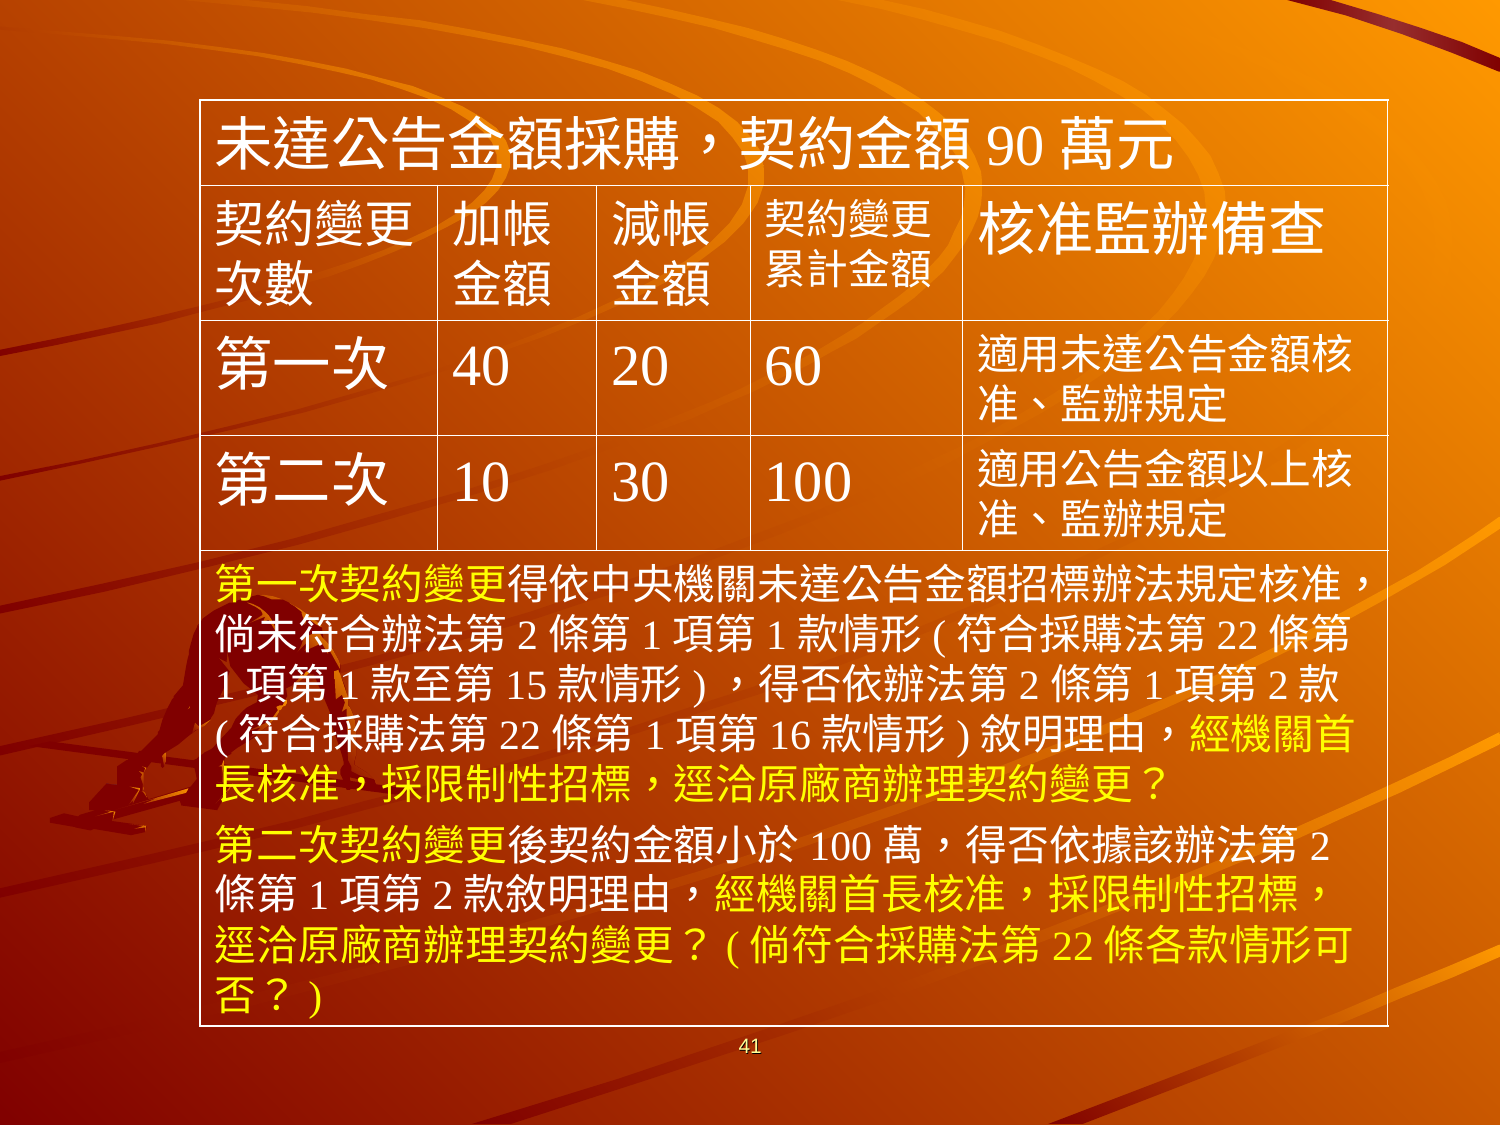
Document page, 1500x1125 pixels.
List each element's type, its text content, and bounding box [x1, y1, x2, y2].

table_cell 10 [438, 436, 596, 550]
table_cell 減帳金額 [597, 186, 750, 320]
table_cell 適用未達公告金額核准、監辦規定 [963, 321, 1387, 435]
table_cell 契約變更累計金額 [751, 186, 962, 320]
table_cell 核准監辦備查 [963, 186, 1387, 320]
table_cell 第一次 [201, 321, 437, 435]
table_cell 第二次 [201, 436, 437, 550]
table_cell 100 [751, 436, 962, 550]
text_box <編號> [512, 1027, 988, 1101]
table_cell 40 [438, 321, 596, 435]
table_cell 第一次契約變更得依中央機關未達公告金額招標辦法規定核准，倘未符合辦法第2條第1項第1款情形(符合採購法第22條第1項第1款至第15款情形)，得否依辦法第2條第1項第2款(符合採購法第22條第1項第16款情形)敘明理由，經機關首長核准，採限制性招標，逕洽原廠商辦理契約變更？ 第二次契約變更後契約金額小於100萬，得否依據該辦法第2條第1項第2款敘明理由，經機關首長核准，採限制性招標，逕洽原廠商辦理契約變更？(倘符合採購法第22條各款情形可否？) [201, 551, 1387, 1025]
table_cell 30 [597, 436, 750, 550]
table_cell 契約變更次數 [201, 186, 437, 320]
table_header 未達公告金額採購，契約金額90萬元 [201, 101, 1387, 185]
table_cell 20 [597, 321, 750, 435]
table_cell 適用公告金額以上核准、監辦規定 [963, 436, 1387, 550]
table_cell 60 [751, 321, 962, 435]
table_cell 加帳金額 [438, 186, 596, 320]
